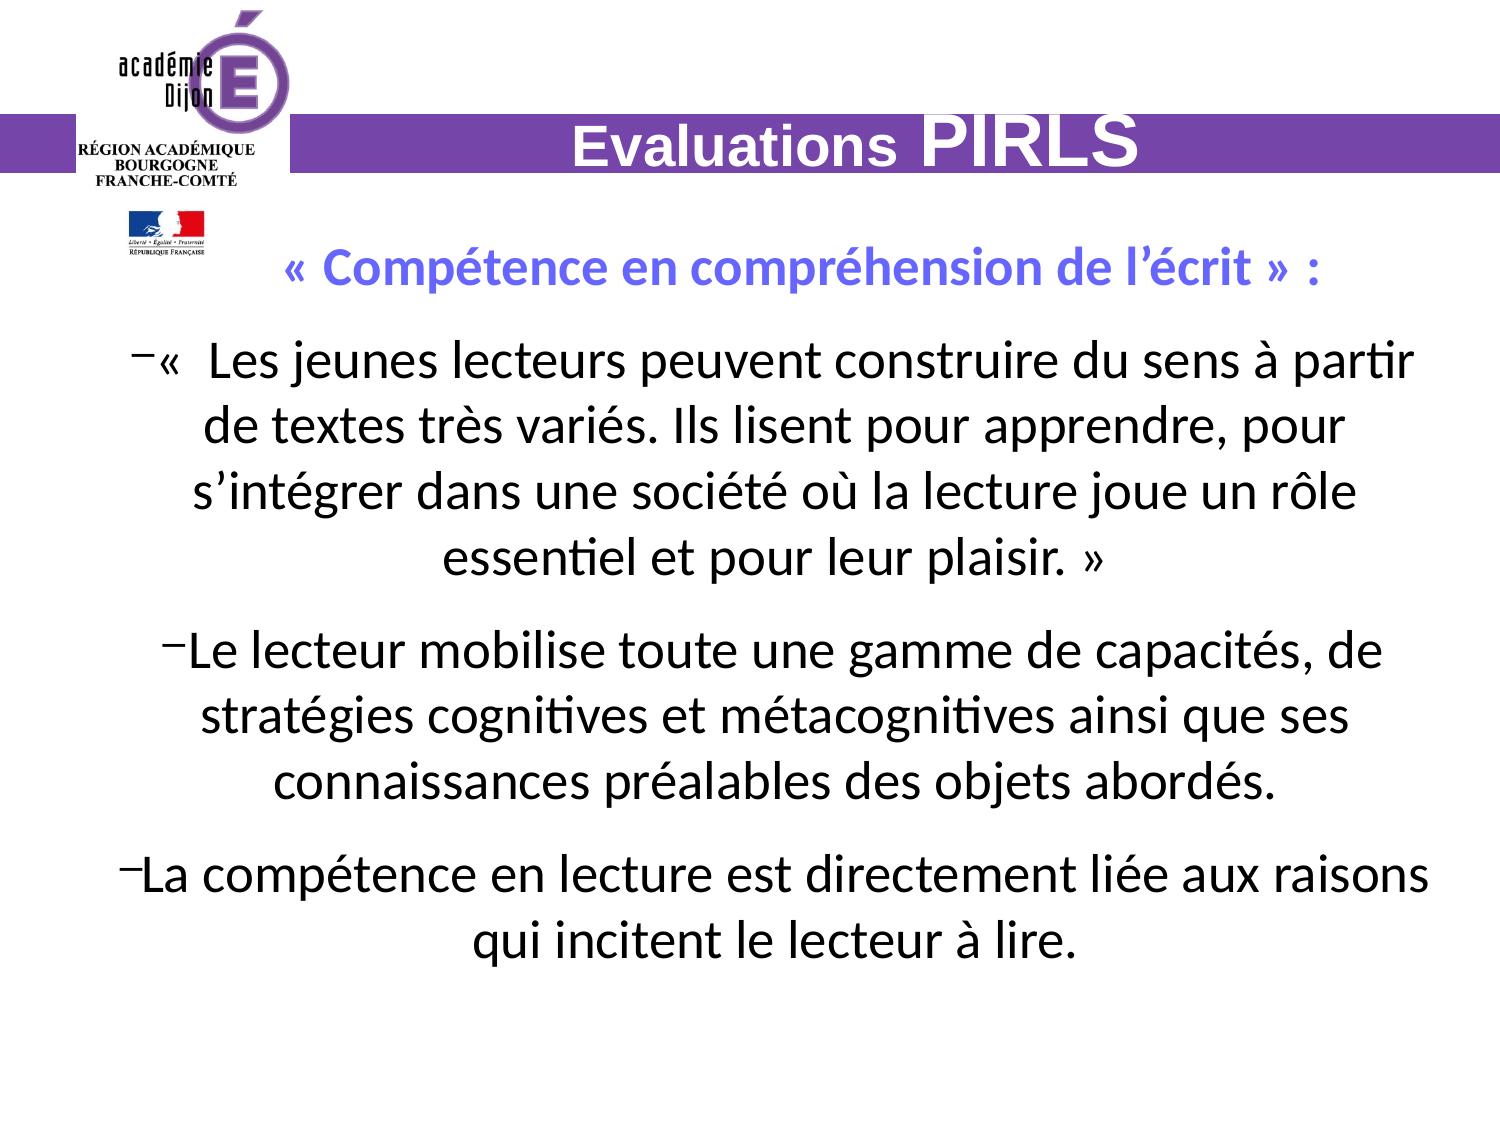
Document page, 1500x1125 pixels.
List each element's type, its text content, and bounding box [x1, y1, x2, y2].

picture [76, 8, 290, 256]
title Evaluations PIRLS [507, 42, 1205, 230]
list « Compétence en compréhension de l’écrit » : « Les jeunes lecteurs peuvent construire du sens à partir de textes très variés. Ils lisent pour apprendre, pour s’intégrer dans une société où la lecture joue un rôle essentiel et pour leur plaisir. » Le lecteur mobilise toute une gamme de capacités, de stratégies cognitives et métacognitives ainsi que ses connaissances préalables des objets abordés. La compétence en lecture est directement liée aux raisons qui incitent le lecteur à lire. [100, 230, 1451, 973]
